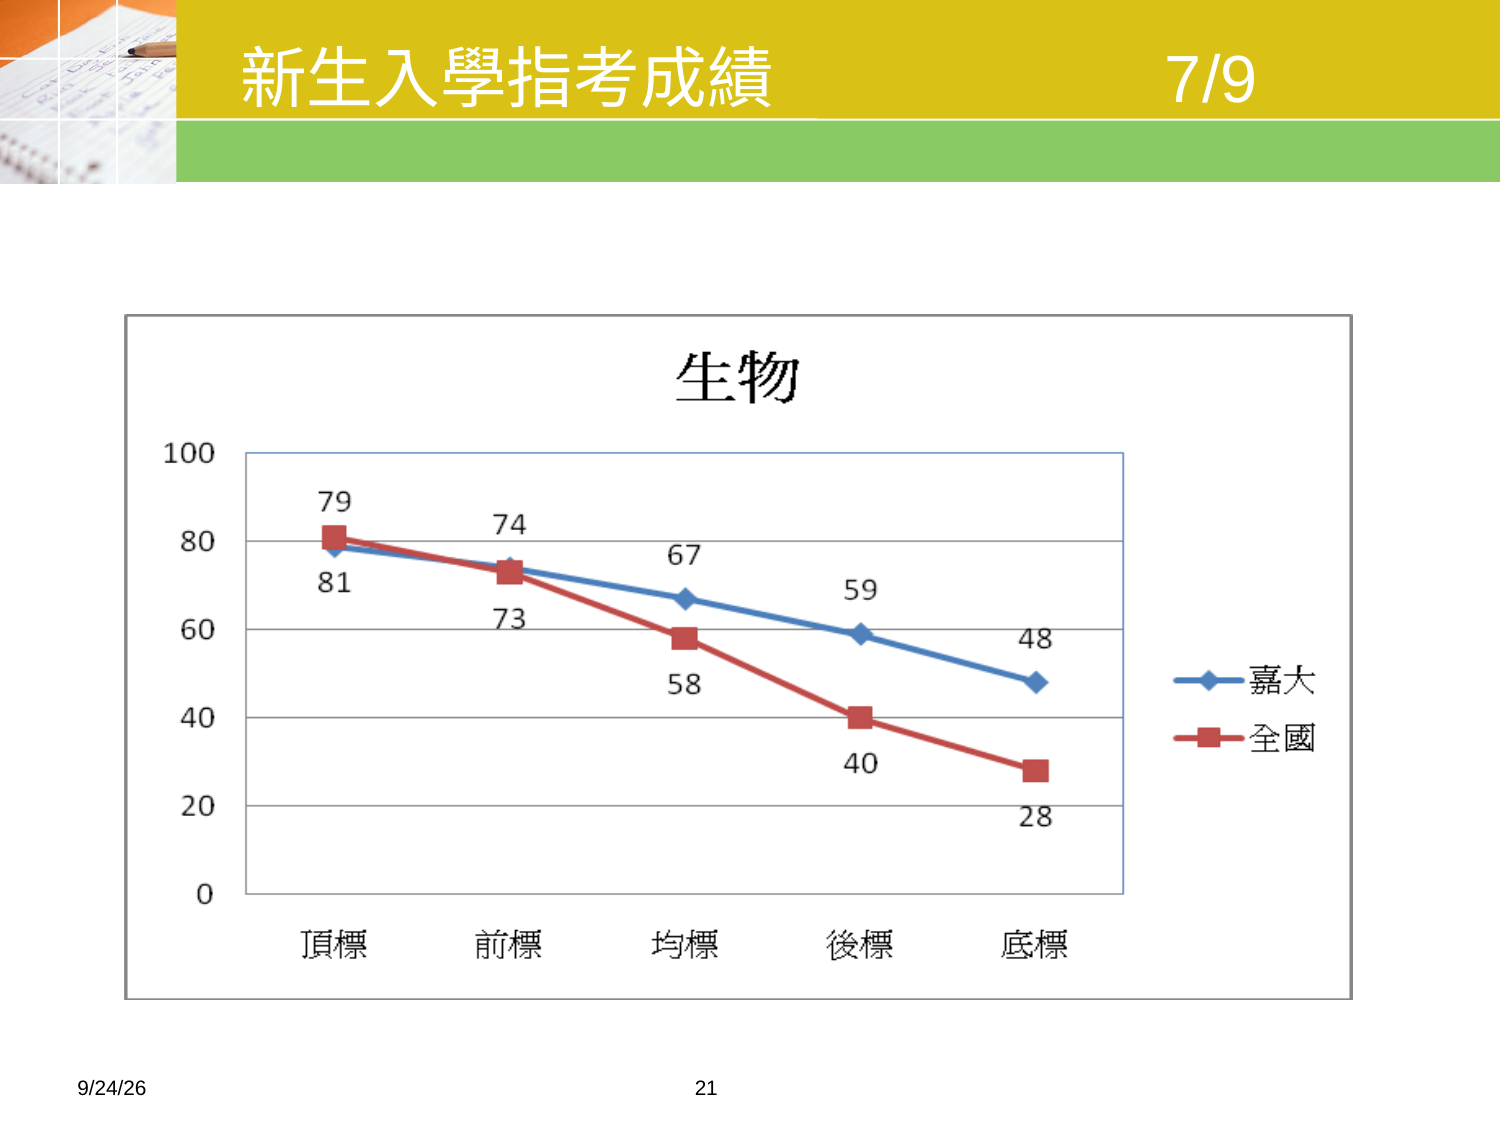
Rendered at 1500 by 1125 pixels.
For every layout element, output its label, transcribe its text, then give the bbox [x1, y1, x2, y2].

title 新生入學指考成績 7/9 [225, 28, 1388, 109]
text_box [637, 1067, 775, 1111]
text_box [62, 1067, 376, 1111]
picture [123, 314, 1353, 1000]
